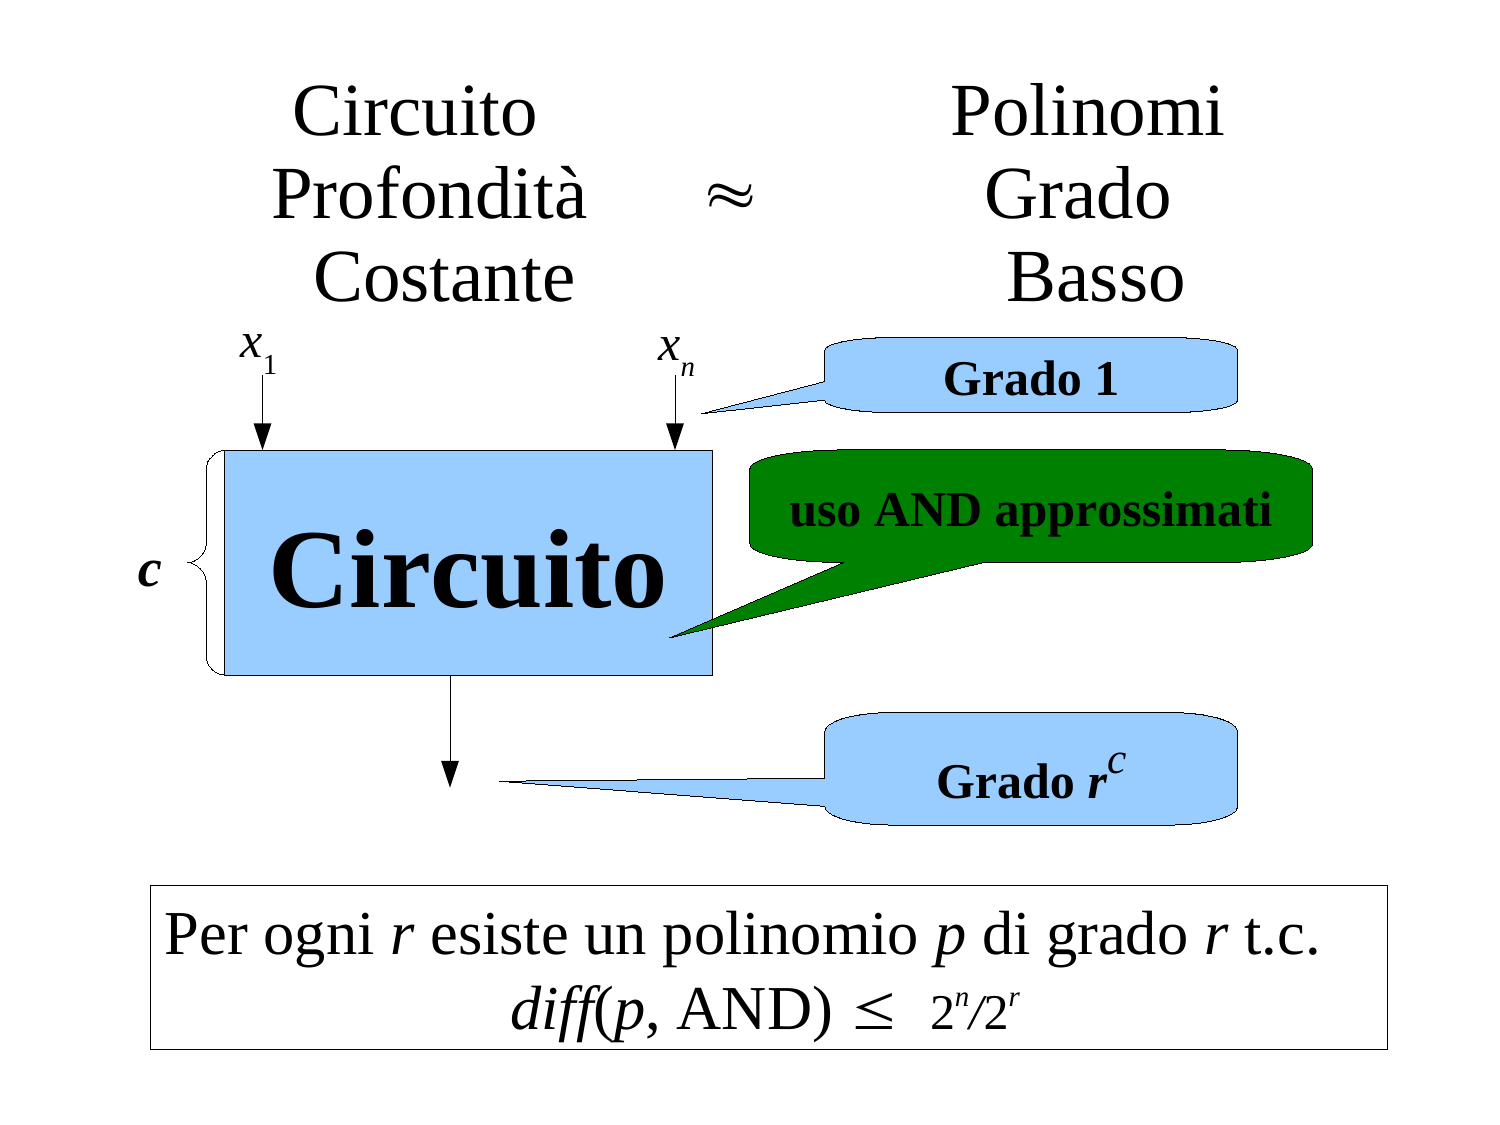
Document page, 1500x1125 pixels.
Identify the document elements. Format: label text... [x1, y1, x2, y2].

text_box xn [620, 302, 733, 390]
text_box c [112, 525, 188, 605]
text_box Grado rc [499, 712, 1238, 826]
text_box Circuito [224, 450, 713, 676]
text_box Per ogni r esiste un polinomio p di grado r t.c. diff(p, AND) ≤ 2n/2r [150, 885, 1388, 1050]
text_box Grado 1 [701, 337, 1238, 414]
text_box x1 [202, 300, 316, 388]
title Circuito Polinomi Profondità ≈ Grado Costante Basso [112, 69, 1387, 319]
text_box uso AND approssimati [669, 449, 1313, 638]
